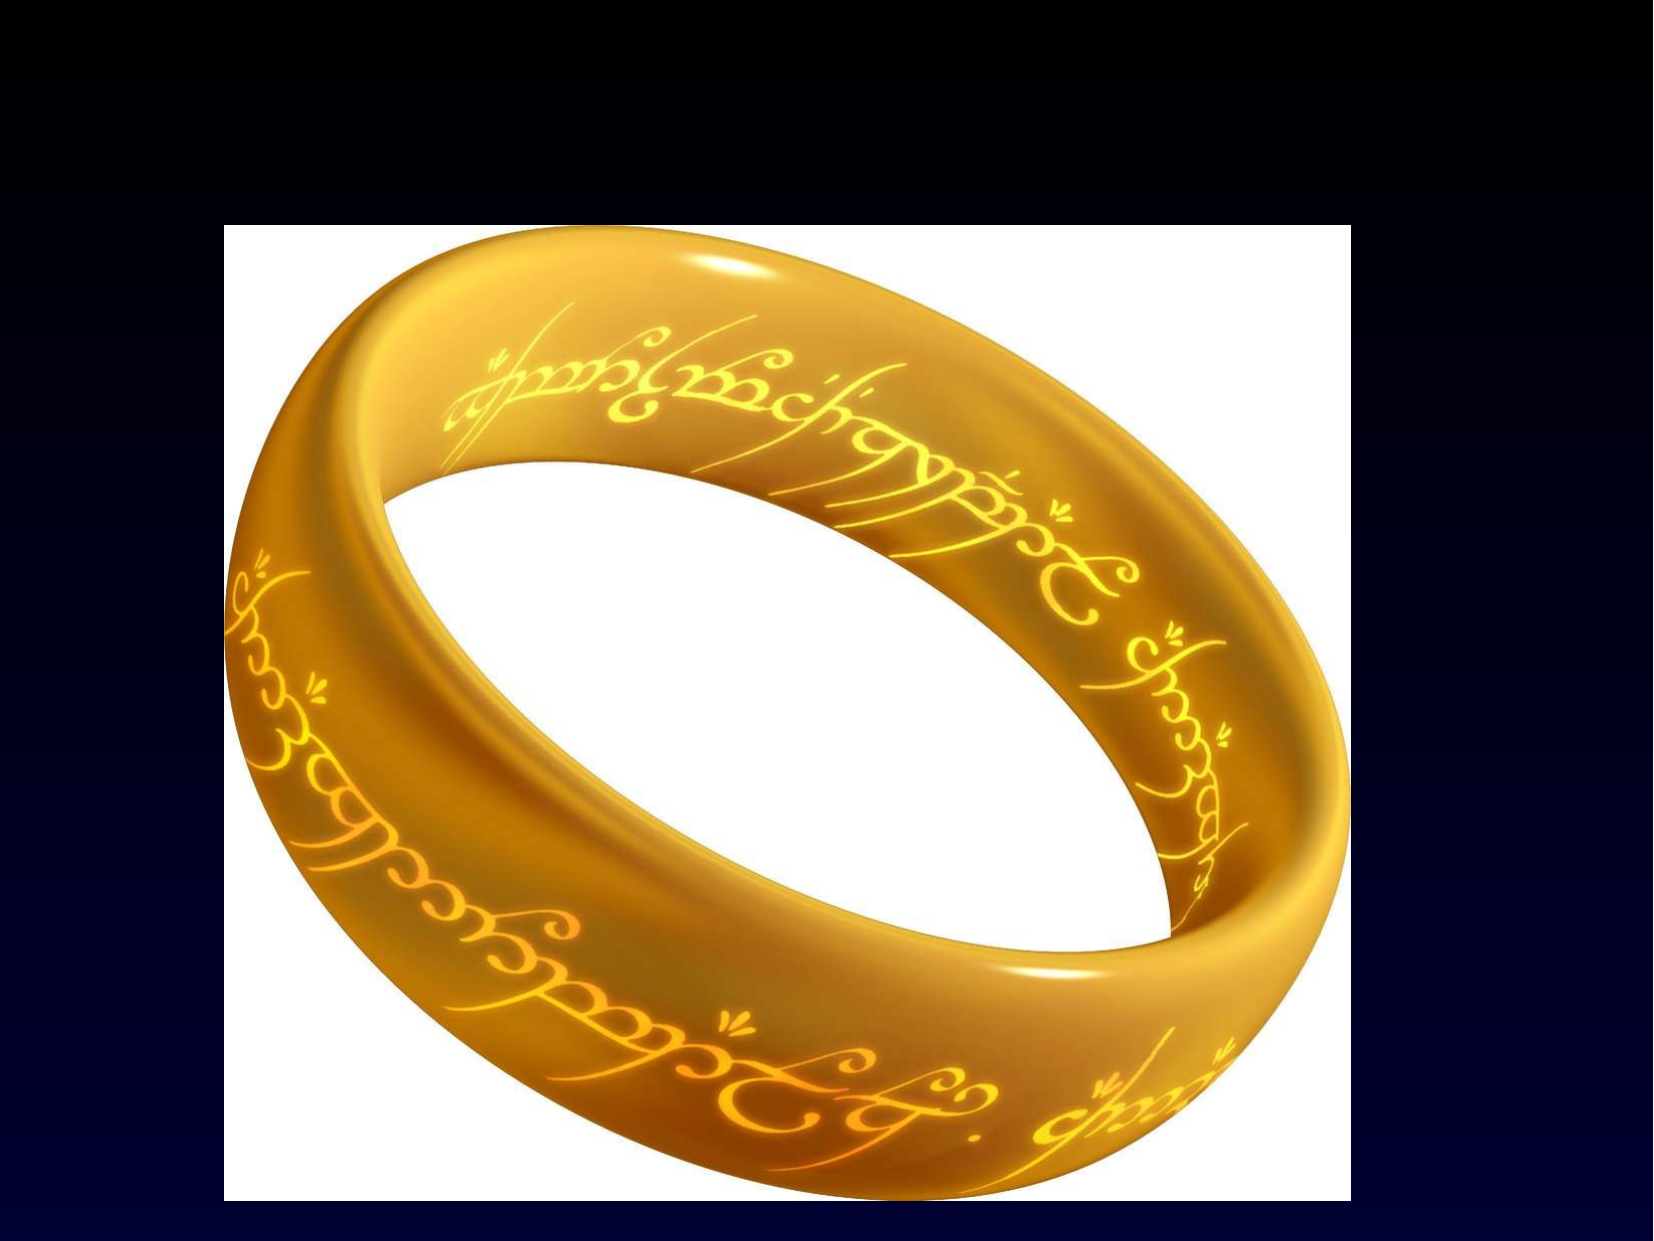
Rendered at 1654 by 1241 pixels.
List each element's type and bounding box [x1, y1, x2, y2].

picture [224, 225, 1351, 1201]
